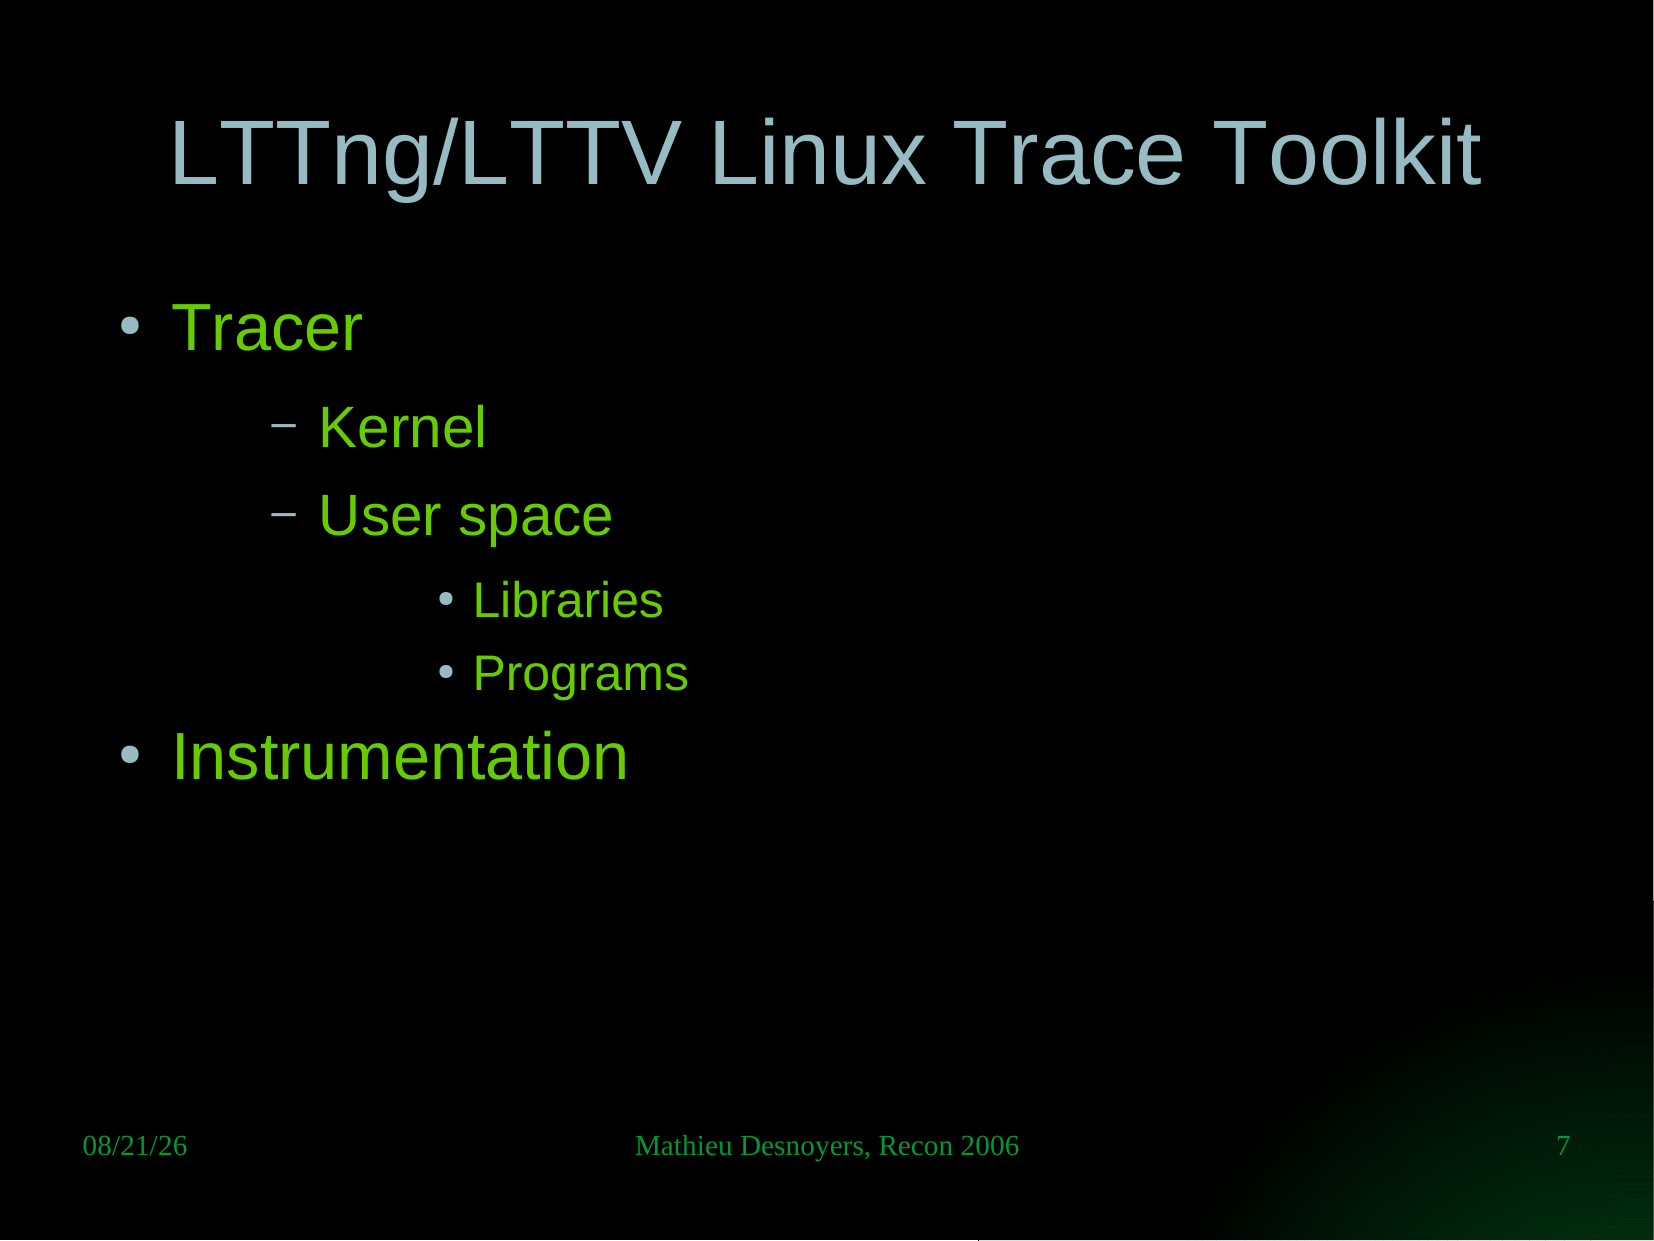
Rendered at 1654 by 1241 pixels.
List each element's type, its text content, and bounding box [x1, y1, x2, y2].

list Tracer Kernel User space Libraries Programs Instrumentation [82, 290, 1571, 1109]
title LTTng/LTTV Linux Trace Toolkit [82, 49, 1571, 257]
